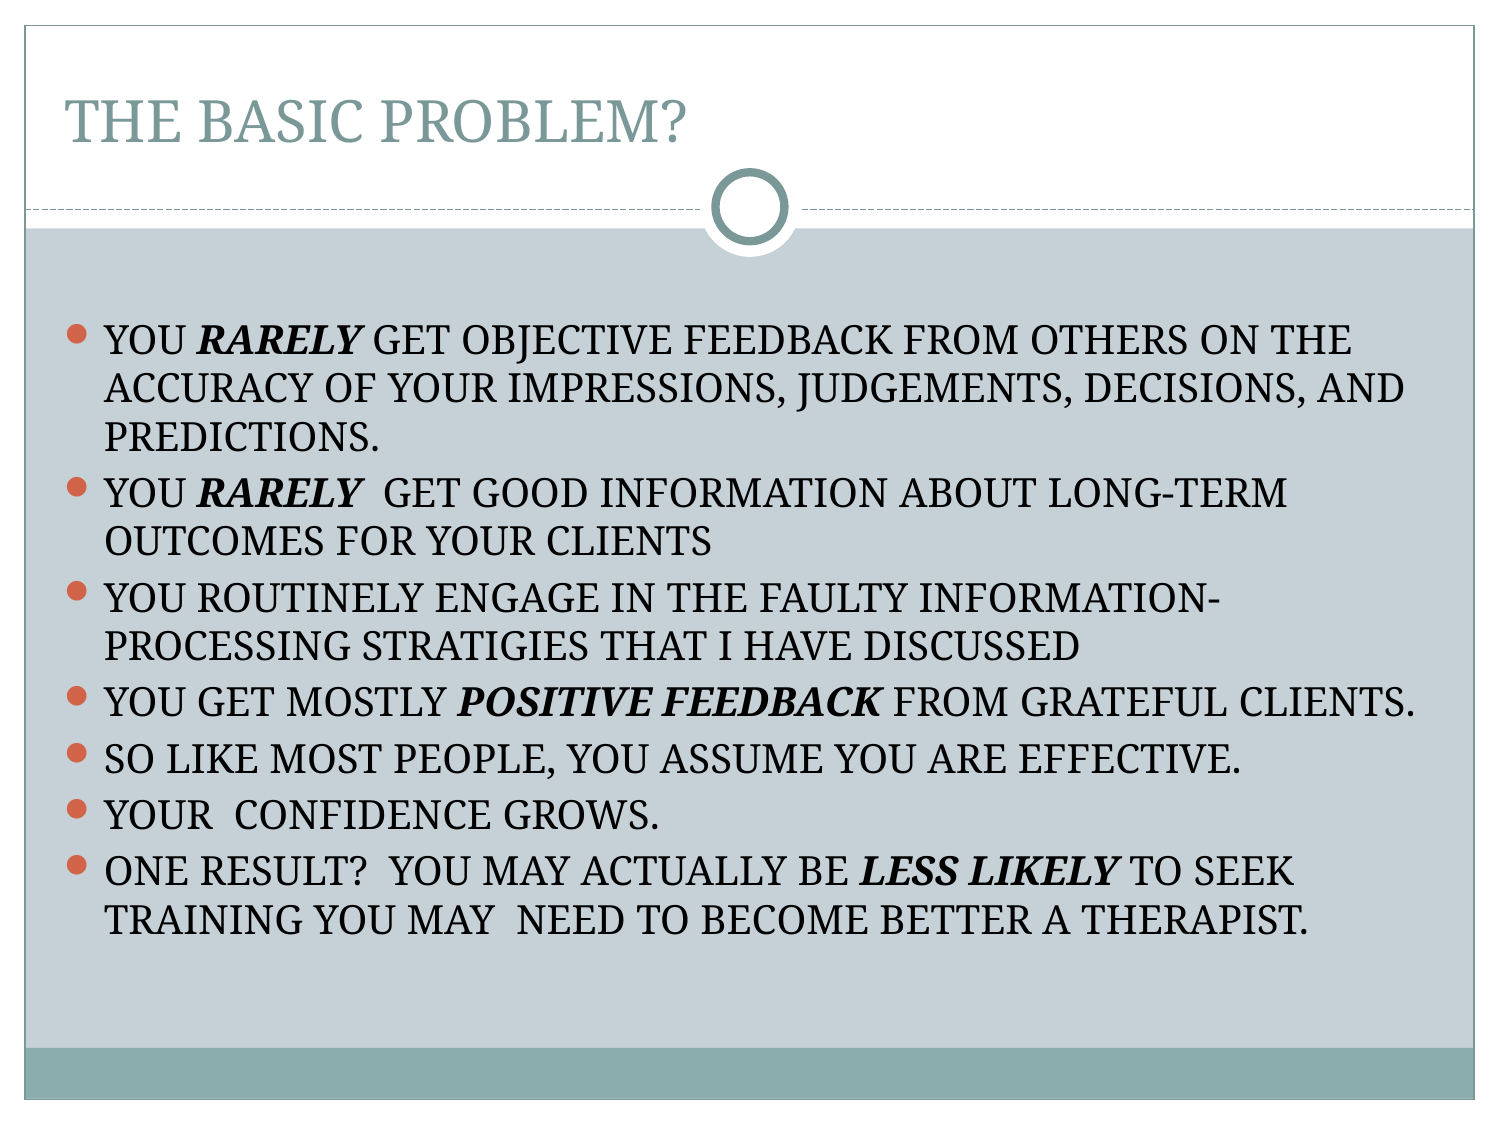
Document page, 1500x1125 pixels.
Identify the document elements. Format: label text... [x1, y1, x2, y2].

title THE BASIC PROBLEM? [49, 37, 1450, 162]
list YOU RARELY GET OBJECTIVE FEEDBACK FROM OTHERS ON THE ACCURACY OF YOUR IMPRESSIONS, JUDGEMENTS, DECISIONS, AND PREDICTIONS. YOU RARELY GET GOOD INFORMATION ABOUT LONG-TERM OUTCOMES FOR YOUR CLIENTS YOU ROUTINELY ENGAGE IN THE FAULTY INFORMATION-PROCESSING STRATIGIES THAT I HAVE DISCUSSED YOU GET MOSTLY POSITIVE FEEDBACK FROM GRATEFUL CLIENTS. SO LIKE MOST PEOPLE, YOU ASSUME YOU ARE EFFECTIVE. YOUR CONFIDENCE GROWS. ONE RESULT? YOU MAY ACTUALLY BE LESS LIKELY TO SEEK TRAINING YOU MAY NEED TO BECOME BETTER A THERAPIST. [49, 250, 1445, 1001]
